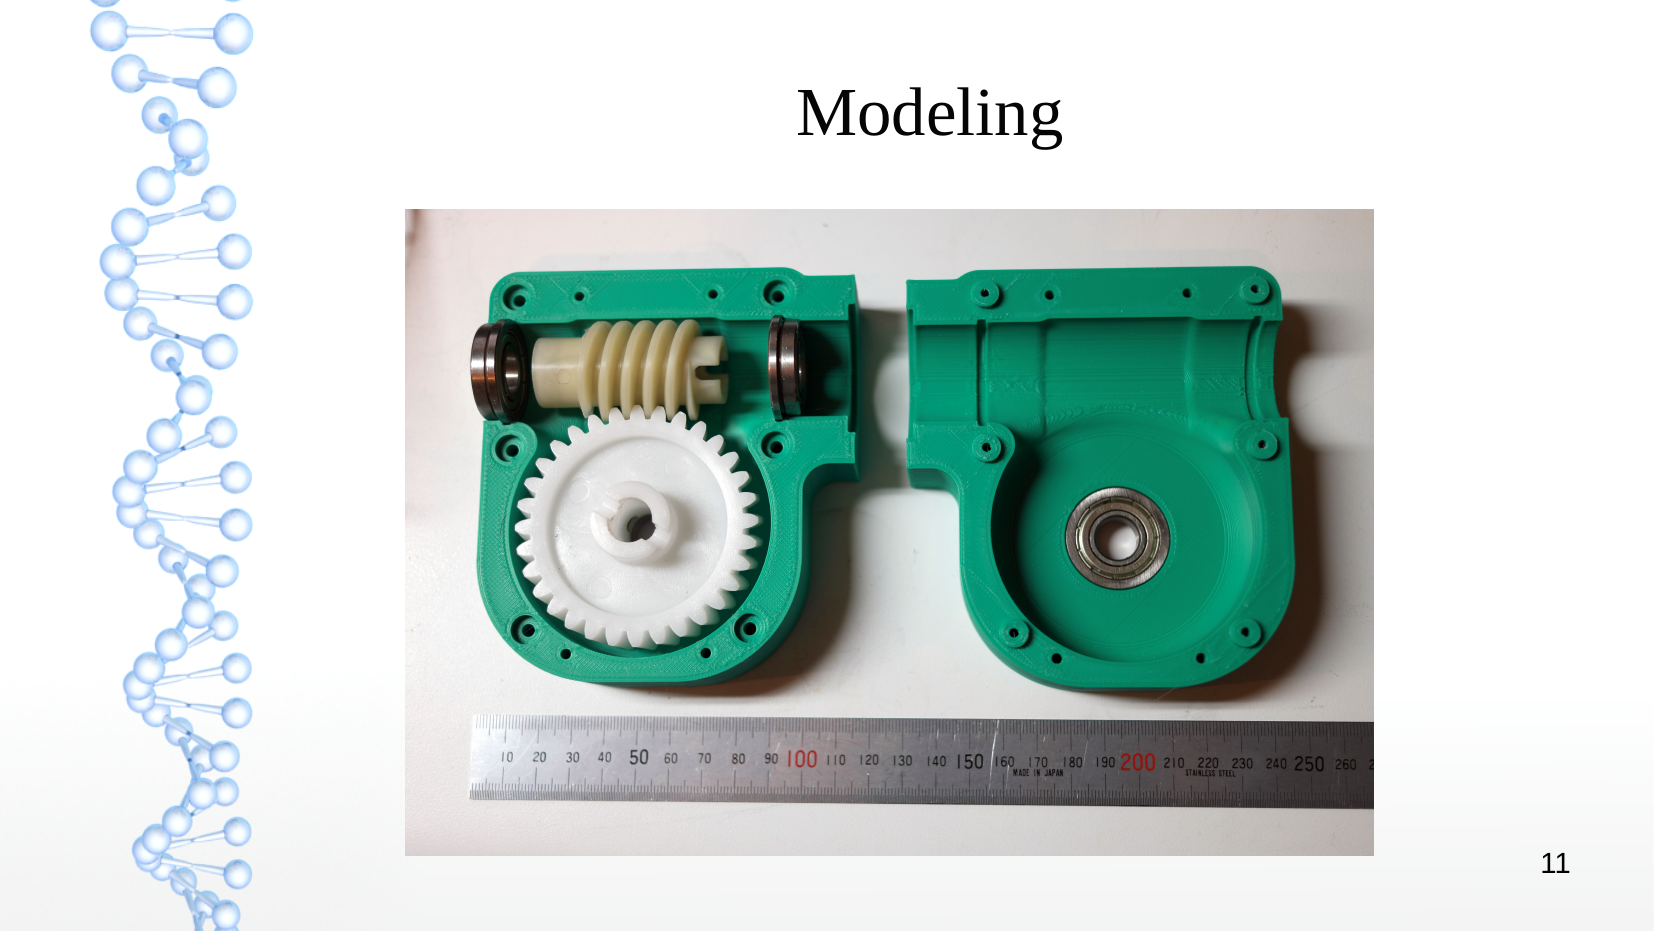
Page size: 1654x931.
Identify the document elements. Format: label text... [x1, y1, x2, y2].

picture [0, 0, 1654, 931]
title Modeling [265, 35, 1595, 189]
